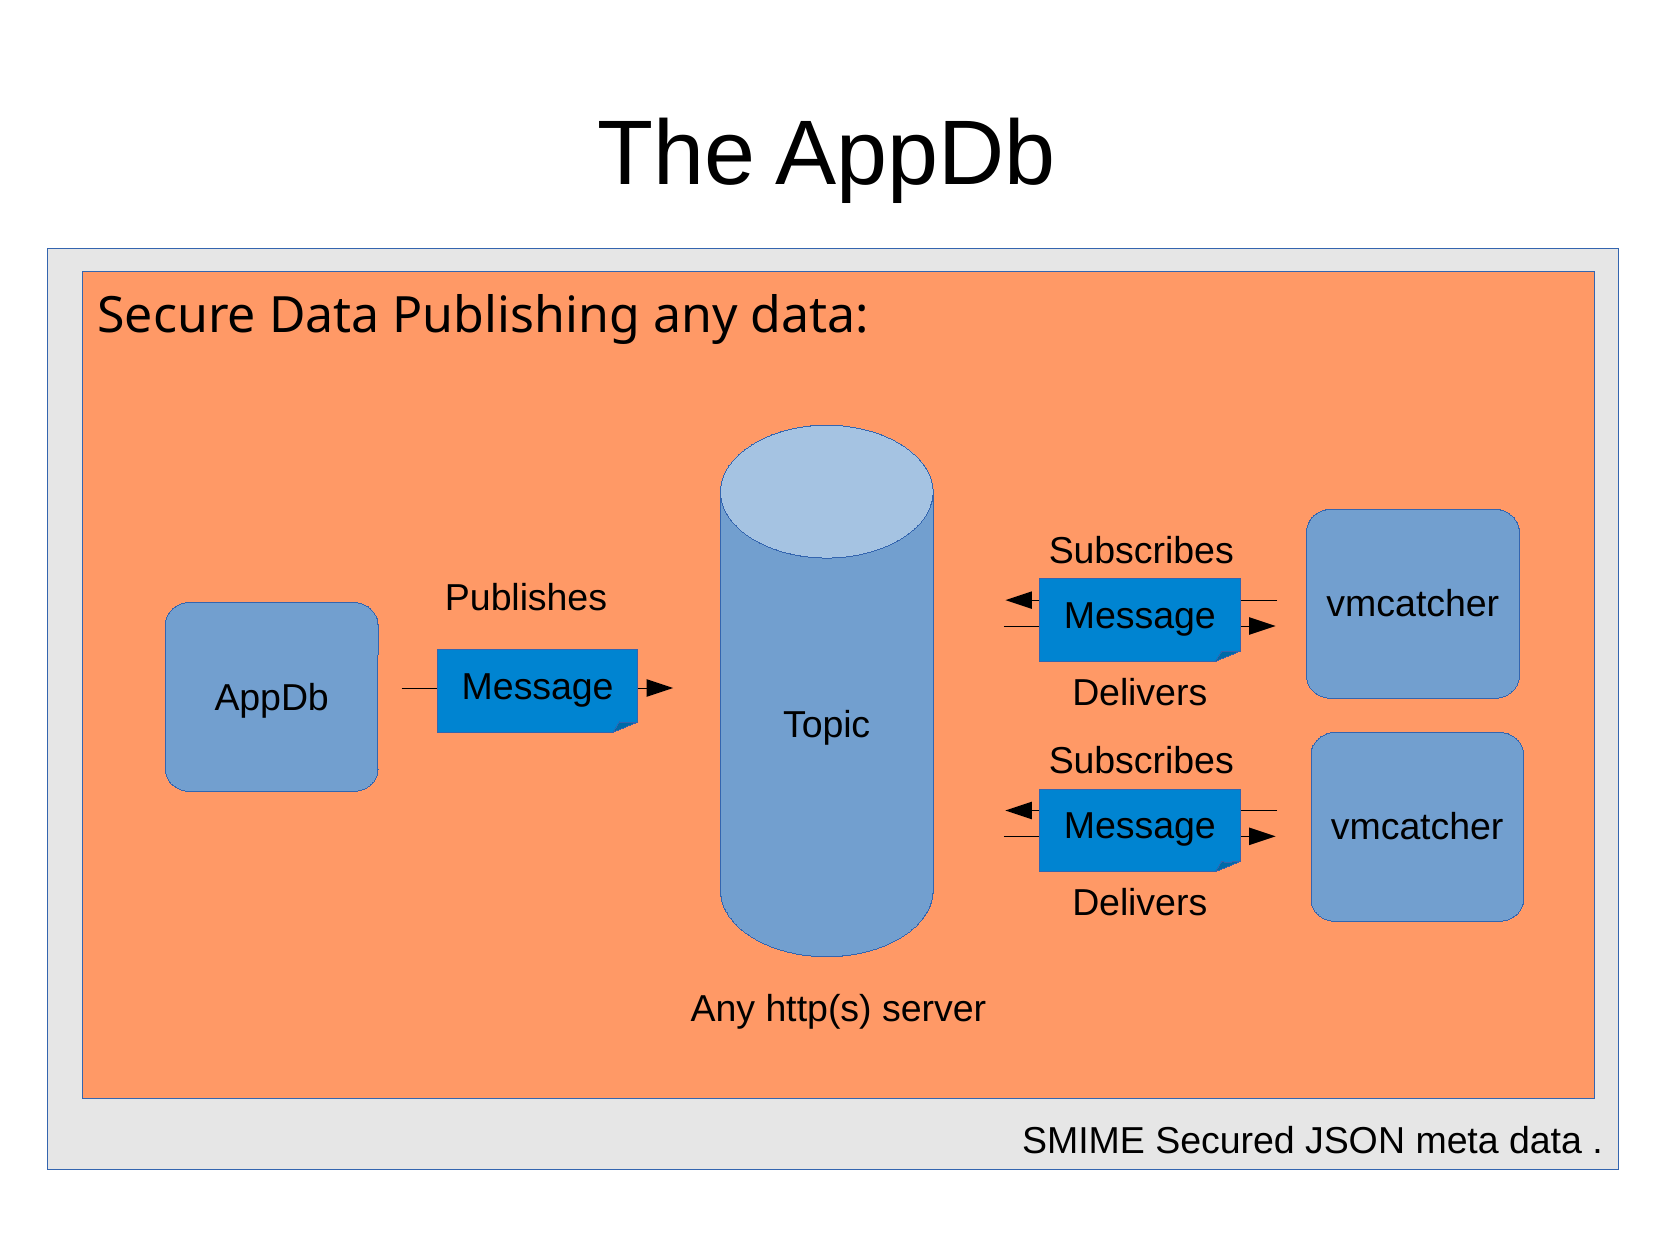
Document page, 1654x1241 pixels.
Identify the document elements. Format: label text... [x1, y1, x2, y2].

text_box Message [1039, 790, 1241, 872]
text_box Message [437, 649, 638, 733]
text_box vmcatcher [1311, 732, 1524, 922]
text_box Subscribes [1005, 732, 1278, 790]
text_box Any http(s) server [484, 980, 1193, 1038]
text_box Secure Data Publishing any data: [82, 271, 1595, 1099]
text_box vmcatcher [1306, 509, 1520, 699]
title The AppDb [82, 49, 1571, 257]
text_box Publishes [430, 569, 650, 626]
text_box Message [1039, 579, 1241, 662]
text_box AppDb [165, 602, 379, 792]
text_box Delivers [1003, 874, 1276, 931]
text_box Topic [720, 495, 934, 957]
text_box Delivers [1003, 663, 1276, 721]
text_box SMIME Secured JSON meta data . [47, 248, 1619, 1170]
text_box Subscribes [1005, 521, 1278, 579]
